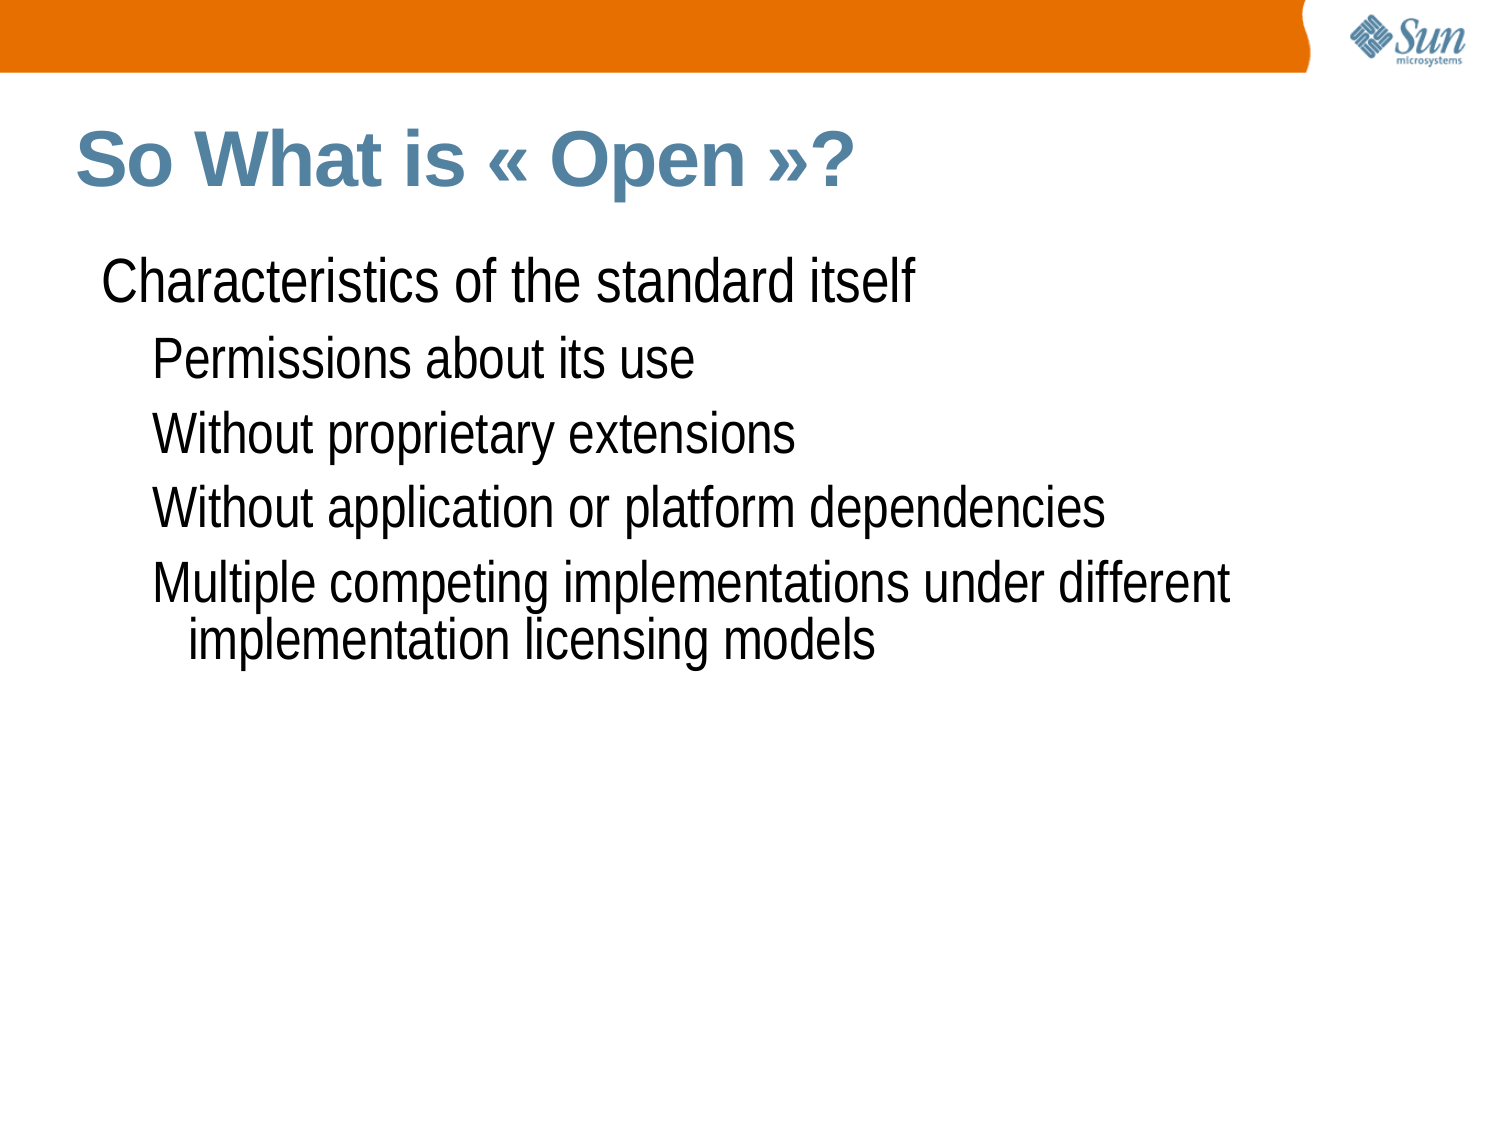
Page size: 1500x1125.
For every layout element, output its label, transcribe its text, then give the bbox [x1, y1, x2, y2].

list Characteristics of the standard itself Permissions about its use Without proprietary extensions Without application or platform dependencies Multiple competing implementations under different implementation licensing models [81, 254, 1419, 1011]
picture [0, 0, 1500, 75]
title So What is « Open »? [75, 122, 1438, 292]
